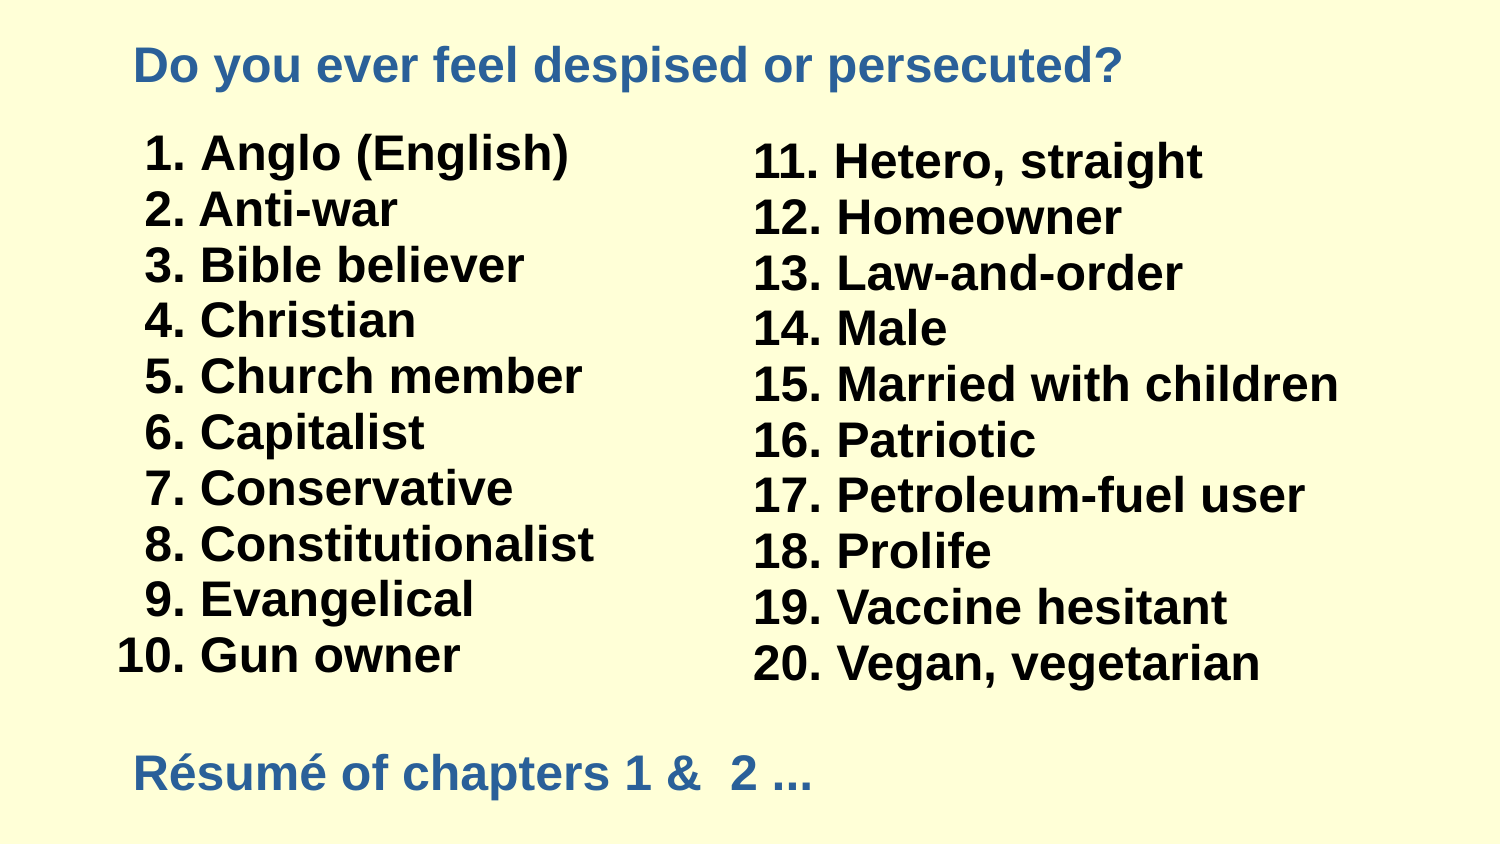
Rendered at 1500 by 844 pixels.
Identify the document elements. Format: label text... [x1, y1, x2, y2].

text_box 11. Hetero, straight 12. Homeowner 13. Law-and-order 14. Male 15. Married with children 16. Patriotic 17. Petroleum-fuel user 18. Prolife 19. Vaccine hesitant 20. Vegan, vegetarian [738, 125, 1388, 699]
text_box Résumé of chapters 1 & 2 ... [118, 738, 945, 827]
text_box Do you ever feel despised or persecuted? [118, 29, 1329, 101]
text_box 1. Anglo (English) 2. Anti-war 3. Bible believer 4. Christian 5. Church member 6. Capitalist 7. Conservative 8. Constitutionalist 9. Evangelical 10. Gun owner [101, 118, 663, 691]
